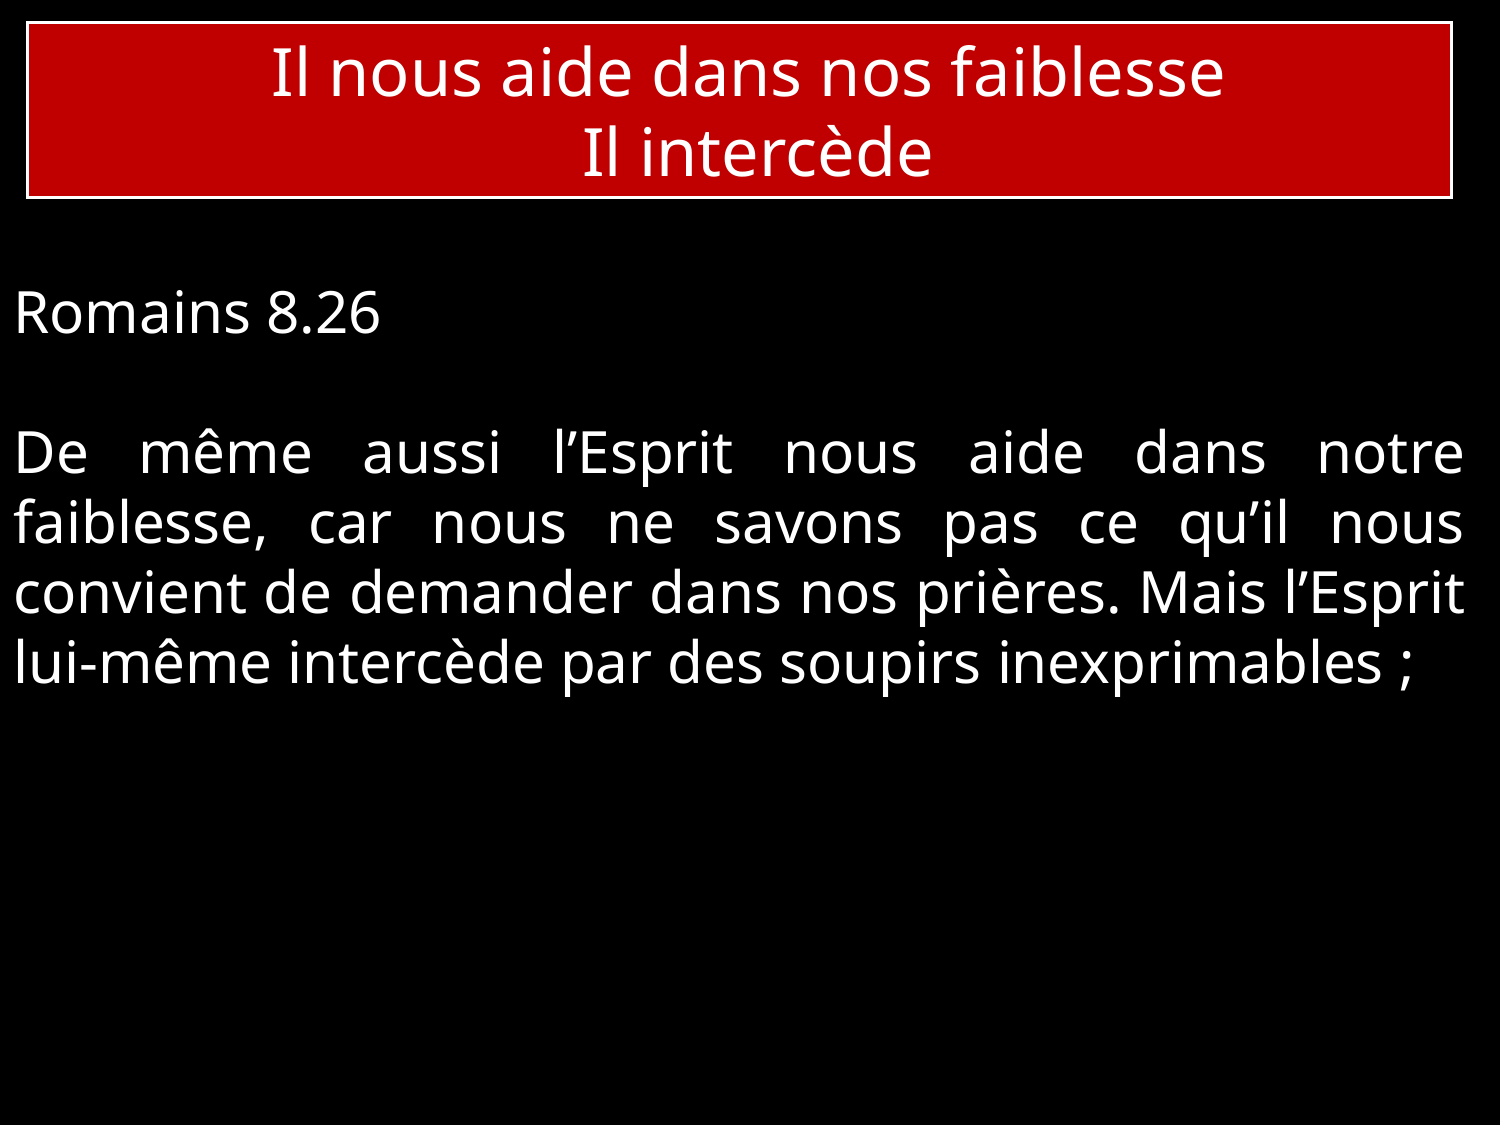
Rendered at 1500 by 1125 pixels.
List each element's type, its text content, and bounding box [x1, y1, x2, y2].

text_box Il nous aide dans nos faiblesse Il intercède [27, 22, 1452, 198]
text_box Romains 8.26 De même aussi l’Esprit nous aide dans notre faiblesse, car nous ne savons pas ce qu’il nous convient de demander dans nos prières. Mais l’Esprit lui-même intercède par des soupirs inexprimables ; [0, 267, 1480, 703]
